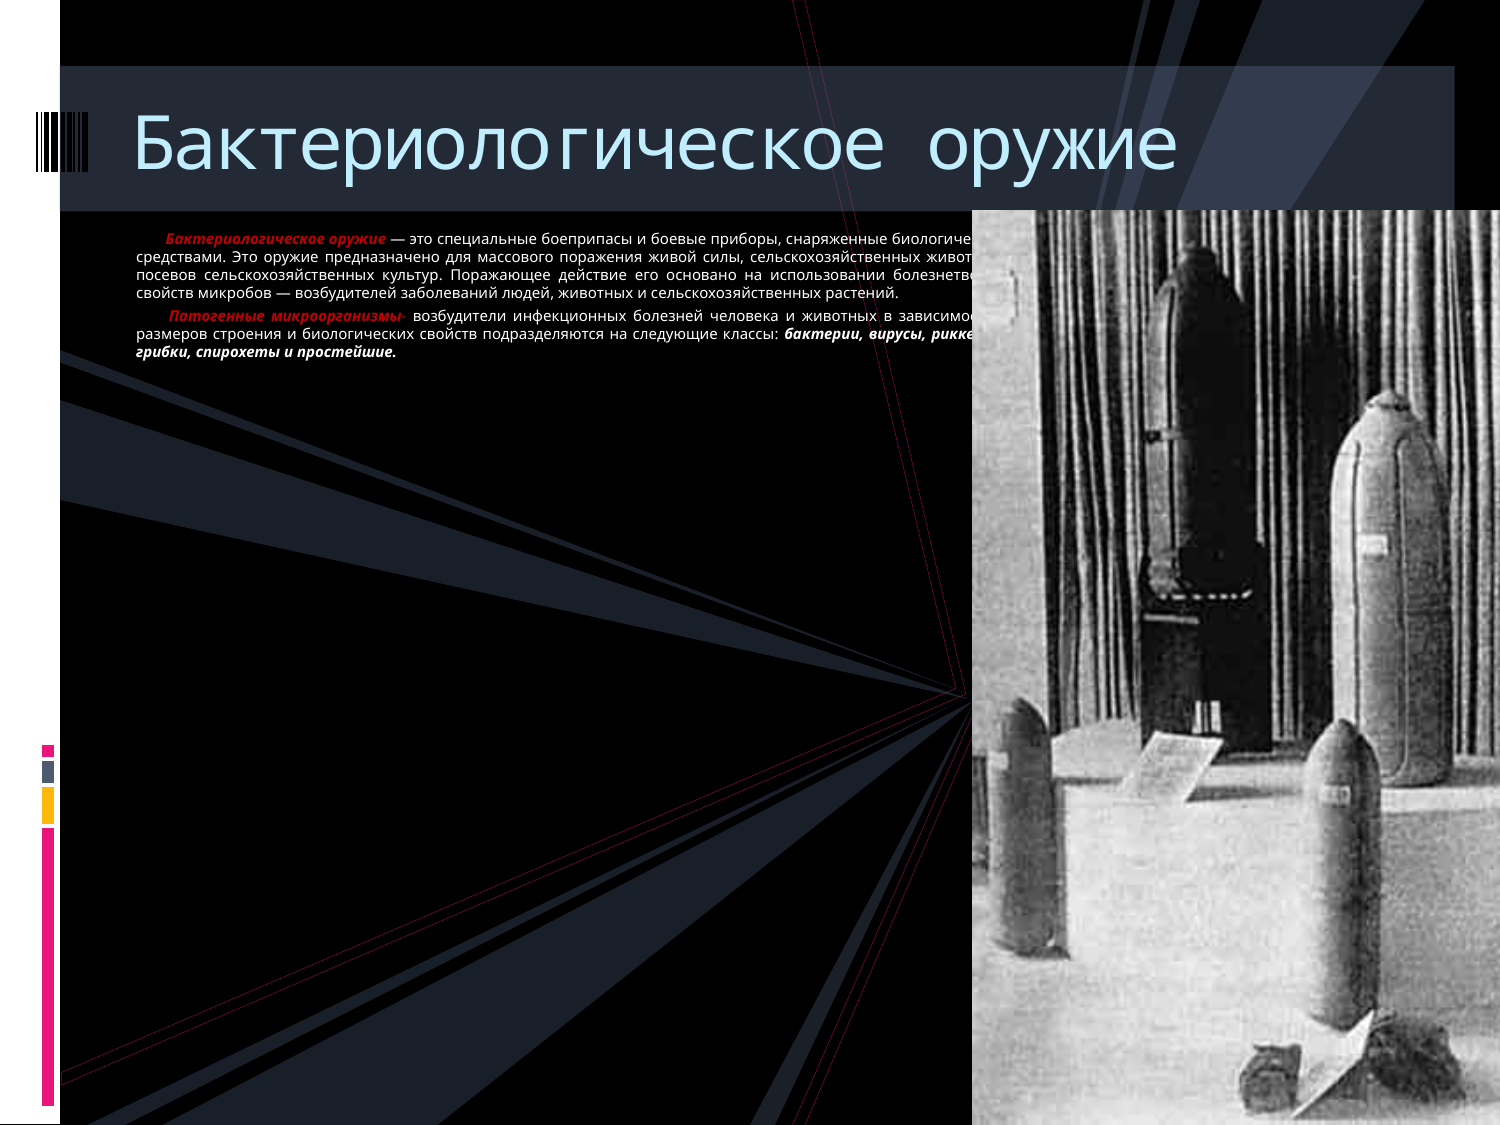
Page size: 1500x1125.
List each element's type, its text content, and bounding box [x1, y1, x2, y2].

picture [972, 210, 1500, 1125]
list Бактериологическое оружие — это специальные боеприпасы и боевые приборы, снаряженные биологическими средствами. Это оружие предназначено для массового поражения живой силы, сельскохозяйственных животных и посевов сельскохозяйственных культур. Поражающее действие его основано на использовании болезнетворных свойств микробов — возбудителей заболеваний людей, животных и сельскохозяйственных растений. Патогенные микроорганизмы- возбудители инфекционных болезней человека и животных в зависимости от размеров строения и биологических свойств подразделяются на следующие классы: бактерии, вирусы, риккетсии, грибки, спирохеты и простейшие. [35, 210, 961, 1043]
title Бактериологическое оружие [262, 35, 1426, 165]
